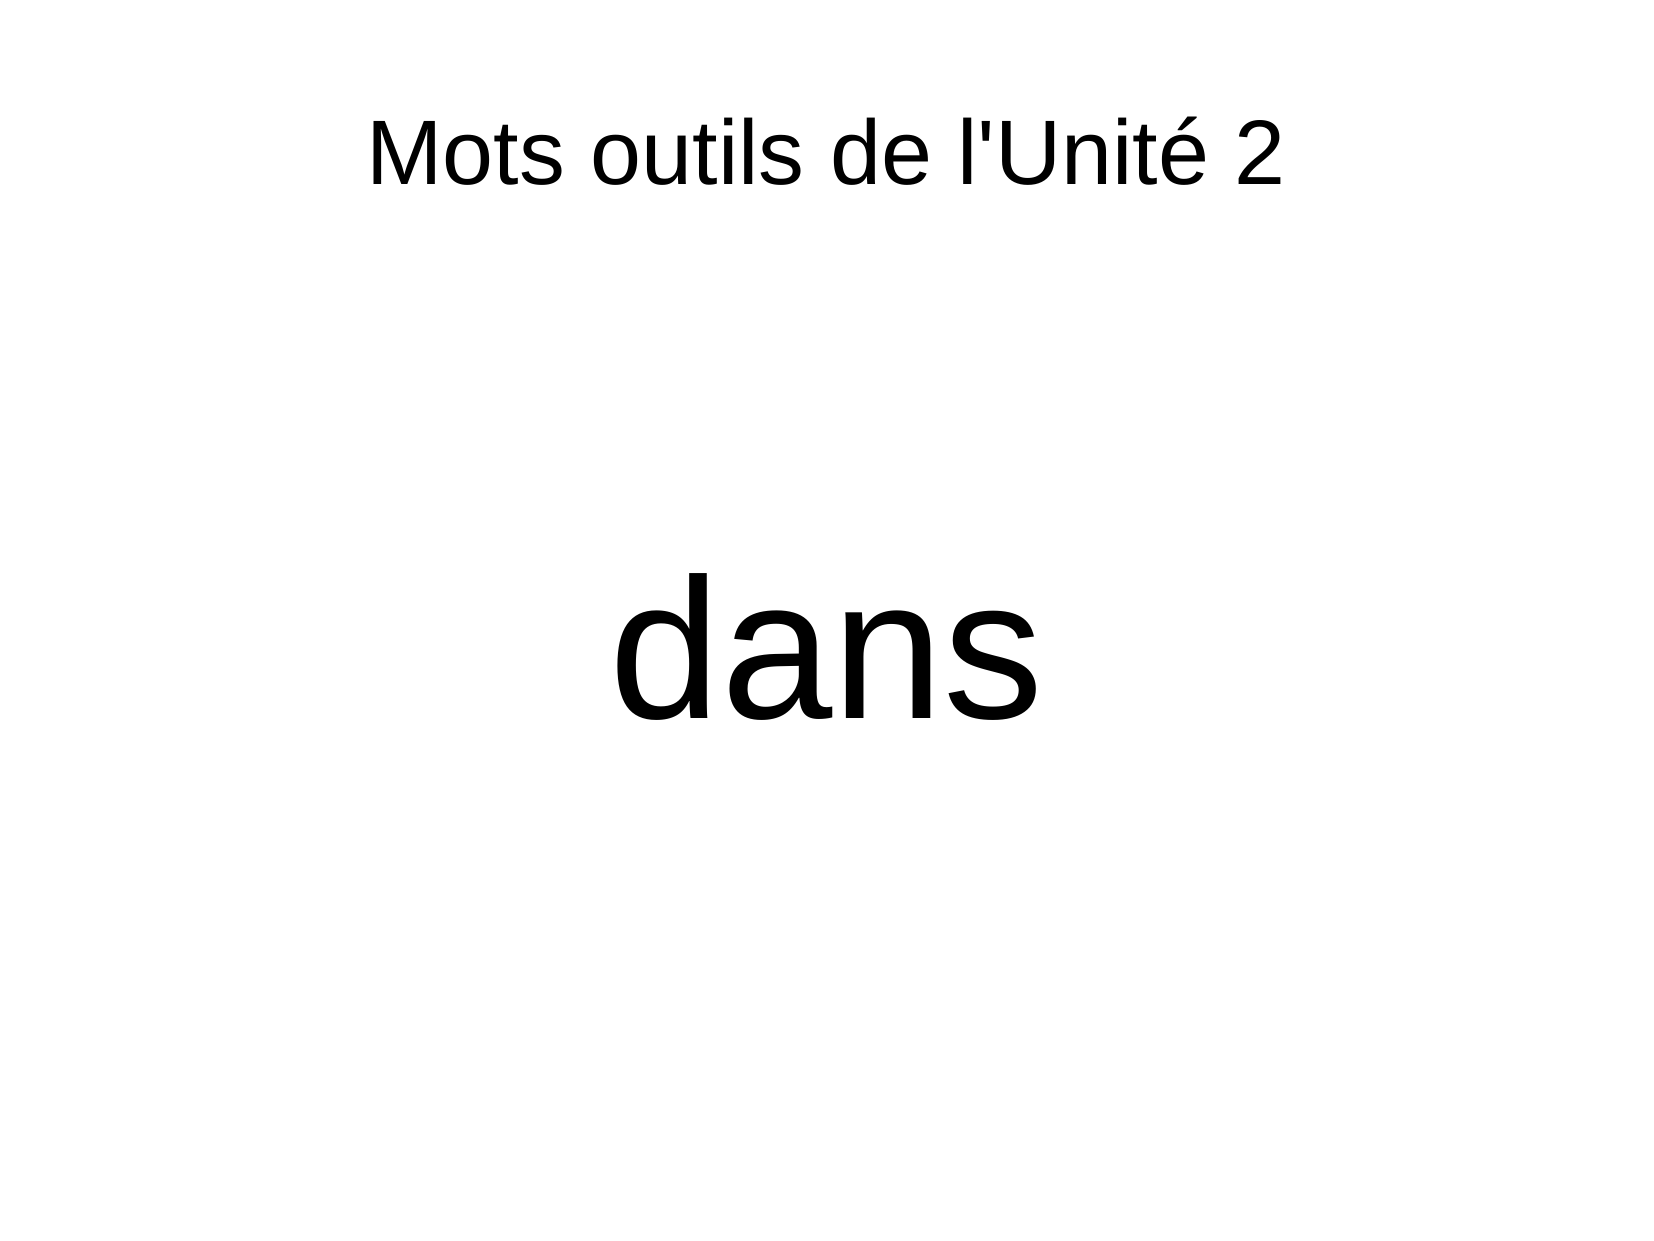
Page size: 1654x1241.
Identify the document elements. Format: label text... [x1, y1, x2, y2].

title Mots outils de l'Unité 2 [82, 49, 1571, 257]
subtitle dans [82, 290, 1571, 1010]
